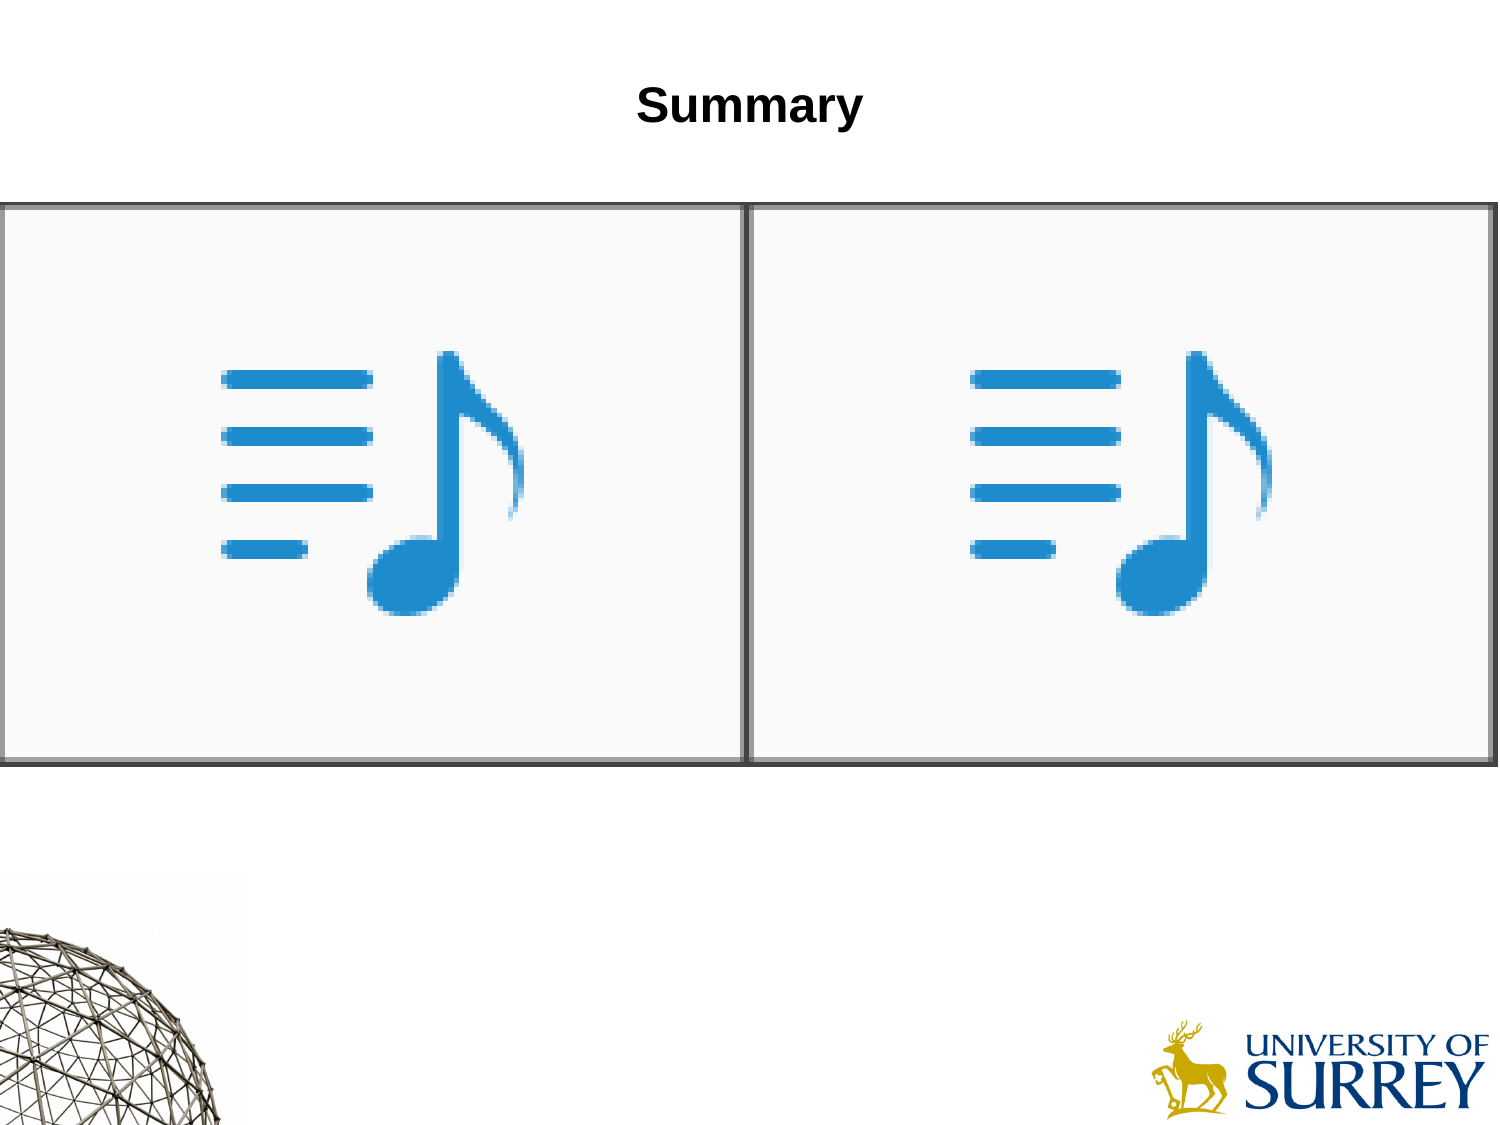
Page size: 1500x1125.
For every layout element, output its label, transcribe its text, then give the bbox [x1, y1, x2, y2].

title Summary [0, 65, 1500, 154]
picture [1151, 1019, 1489, 1120]
picture [0, 872, 244, 1125]
text_box [0, 200, 1500, 768]
